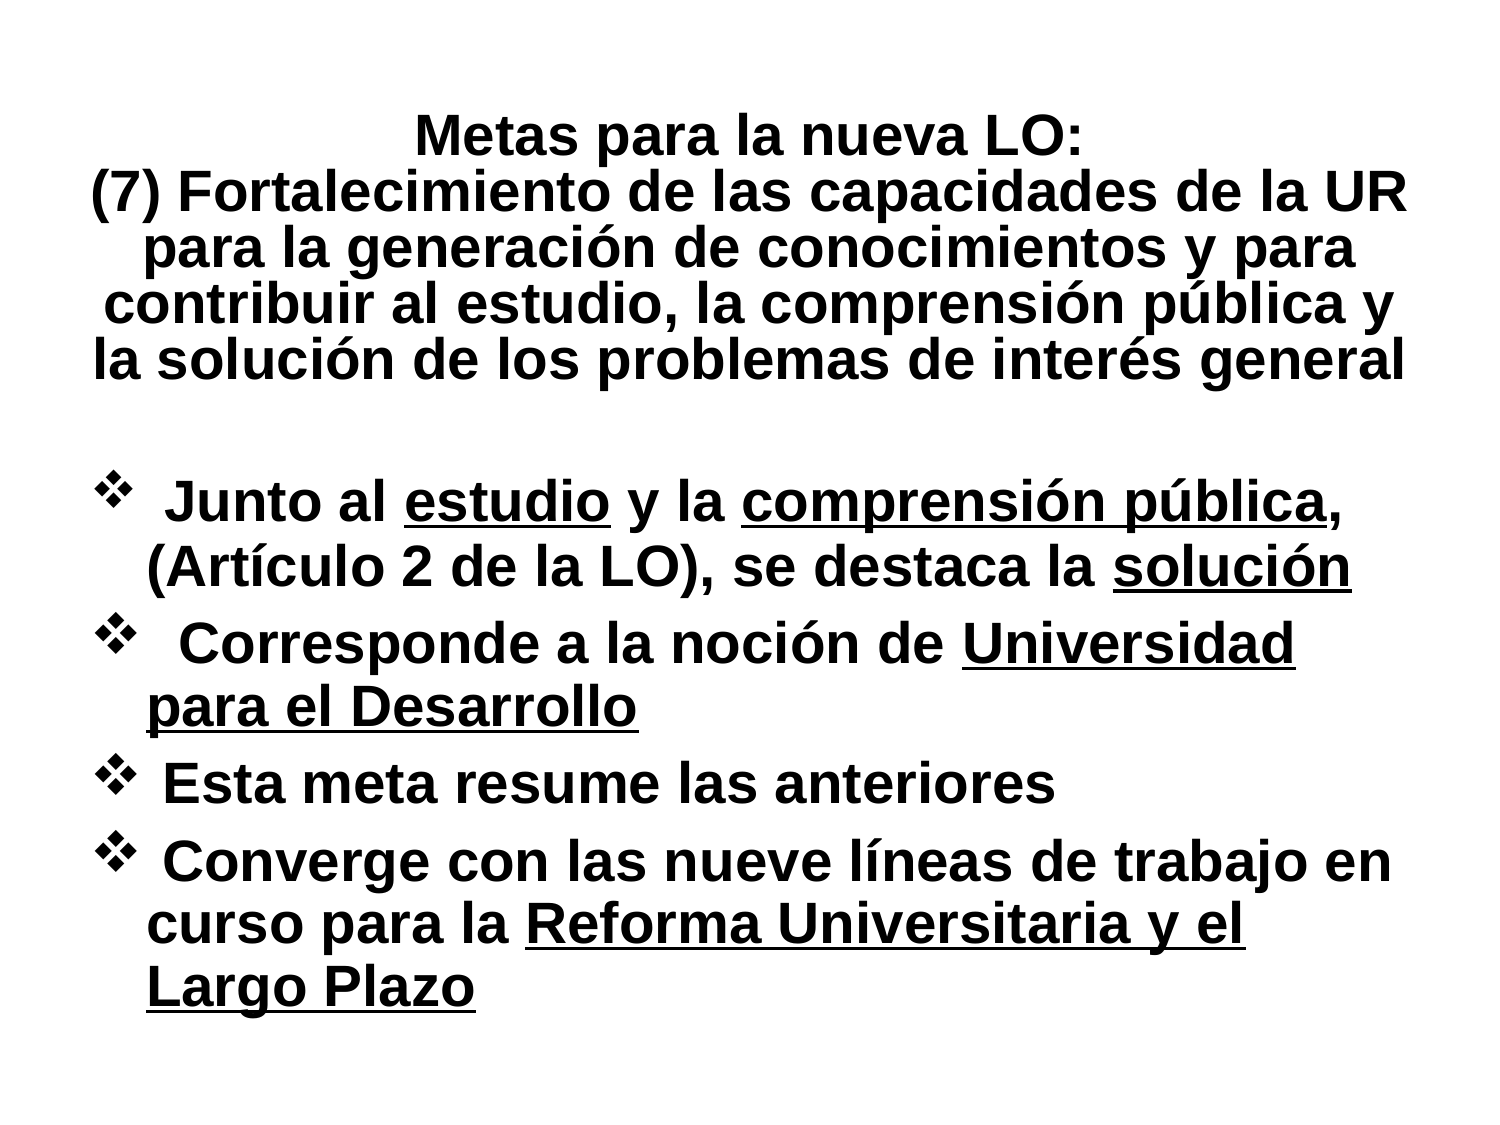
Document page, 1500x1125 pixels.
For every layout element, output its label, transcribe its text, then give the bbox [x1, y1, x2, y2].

title Metas para la nueva LO: (7) Fortalecimiento de las capacidades de la UR para la generación de conocimientos y para contribuir al estudio, la comprensión pública y la solución de los problemas de interés general [75, 45, 1426, 456]
list Junto al estudio y la comprensión pública, (Artículo 2 de la LO), se destaca la solución Corresponde a la noción de Universidad para el Desarrollo Esta meta resume las anteriores Converge con las nueve líneas de trabajo en curso para la Reforma Universitaria y el Largo Plazo [75, 456, 1426, 1059]
